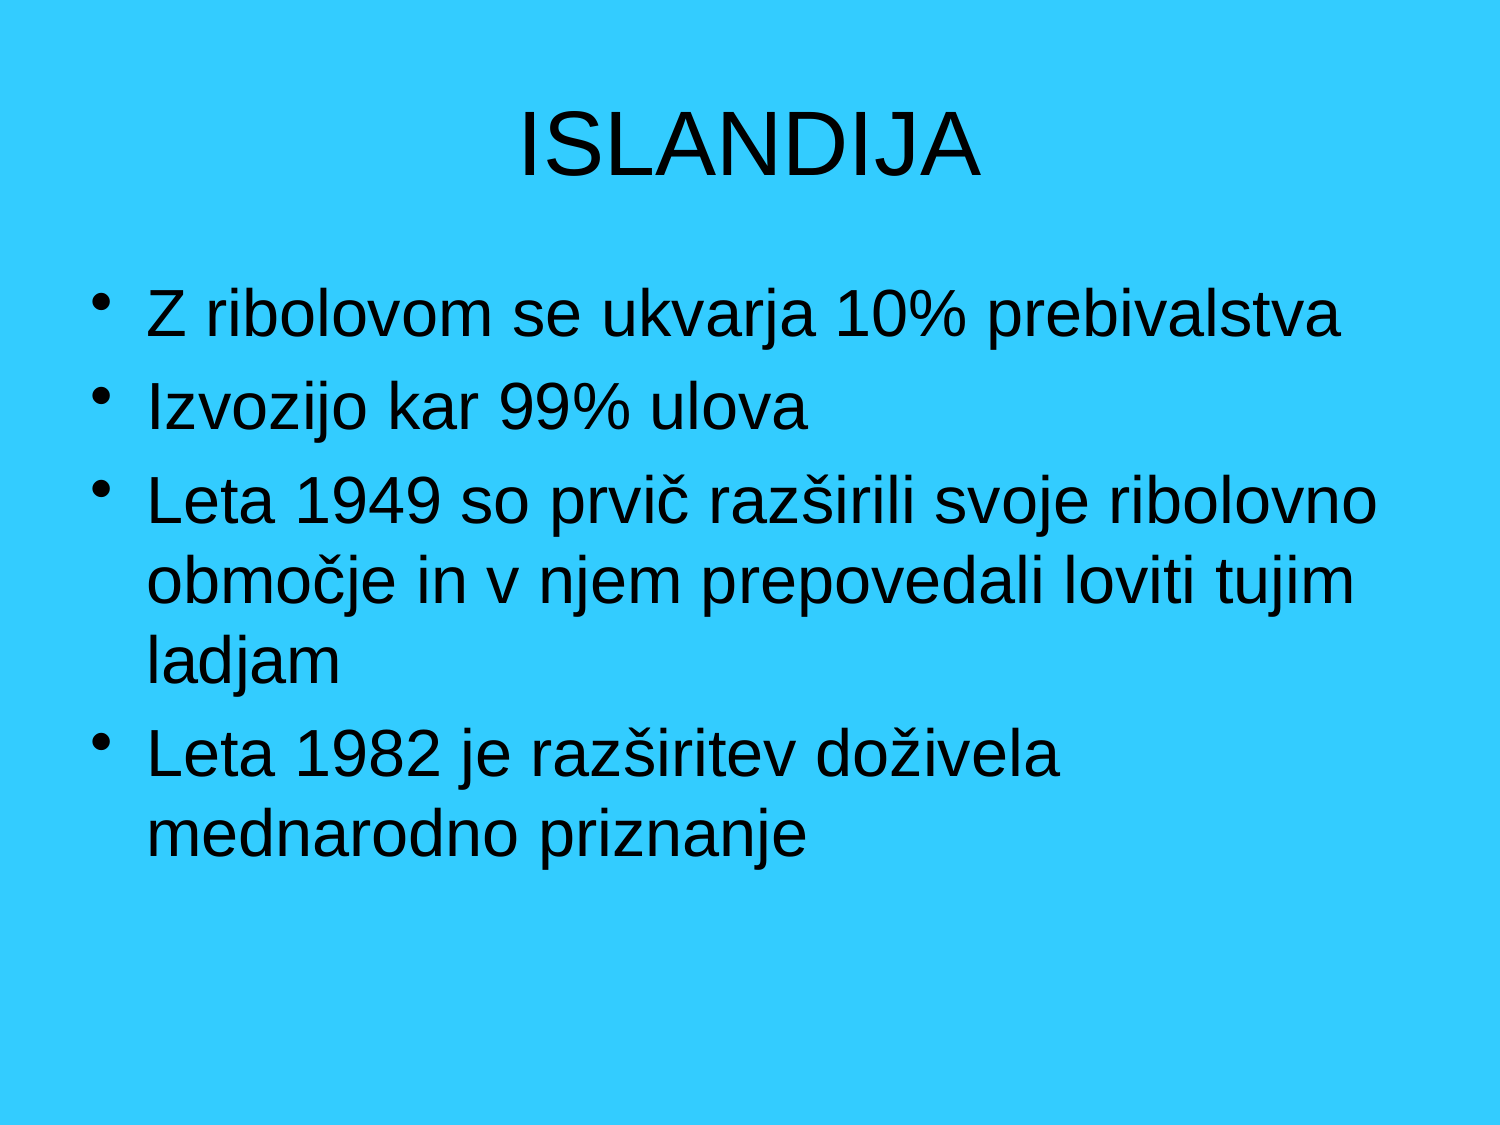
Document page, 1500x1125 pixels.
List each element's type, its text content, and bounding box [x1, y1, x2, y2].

title ISLANDIJA [75, 45, 1425, 233]
list Z ribolovom se ukvarja 10% prebivalstva Izvozijo kar 99% ulova Leta 1949 so prvič razširili svoje ribolovno območje in v njem prepovedali loviti tujim ladjam Leta 1982 je razširitev doživela mednarodno priznanje [75, 262, 1425, 1005]
